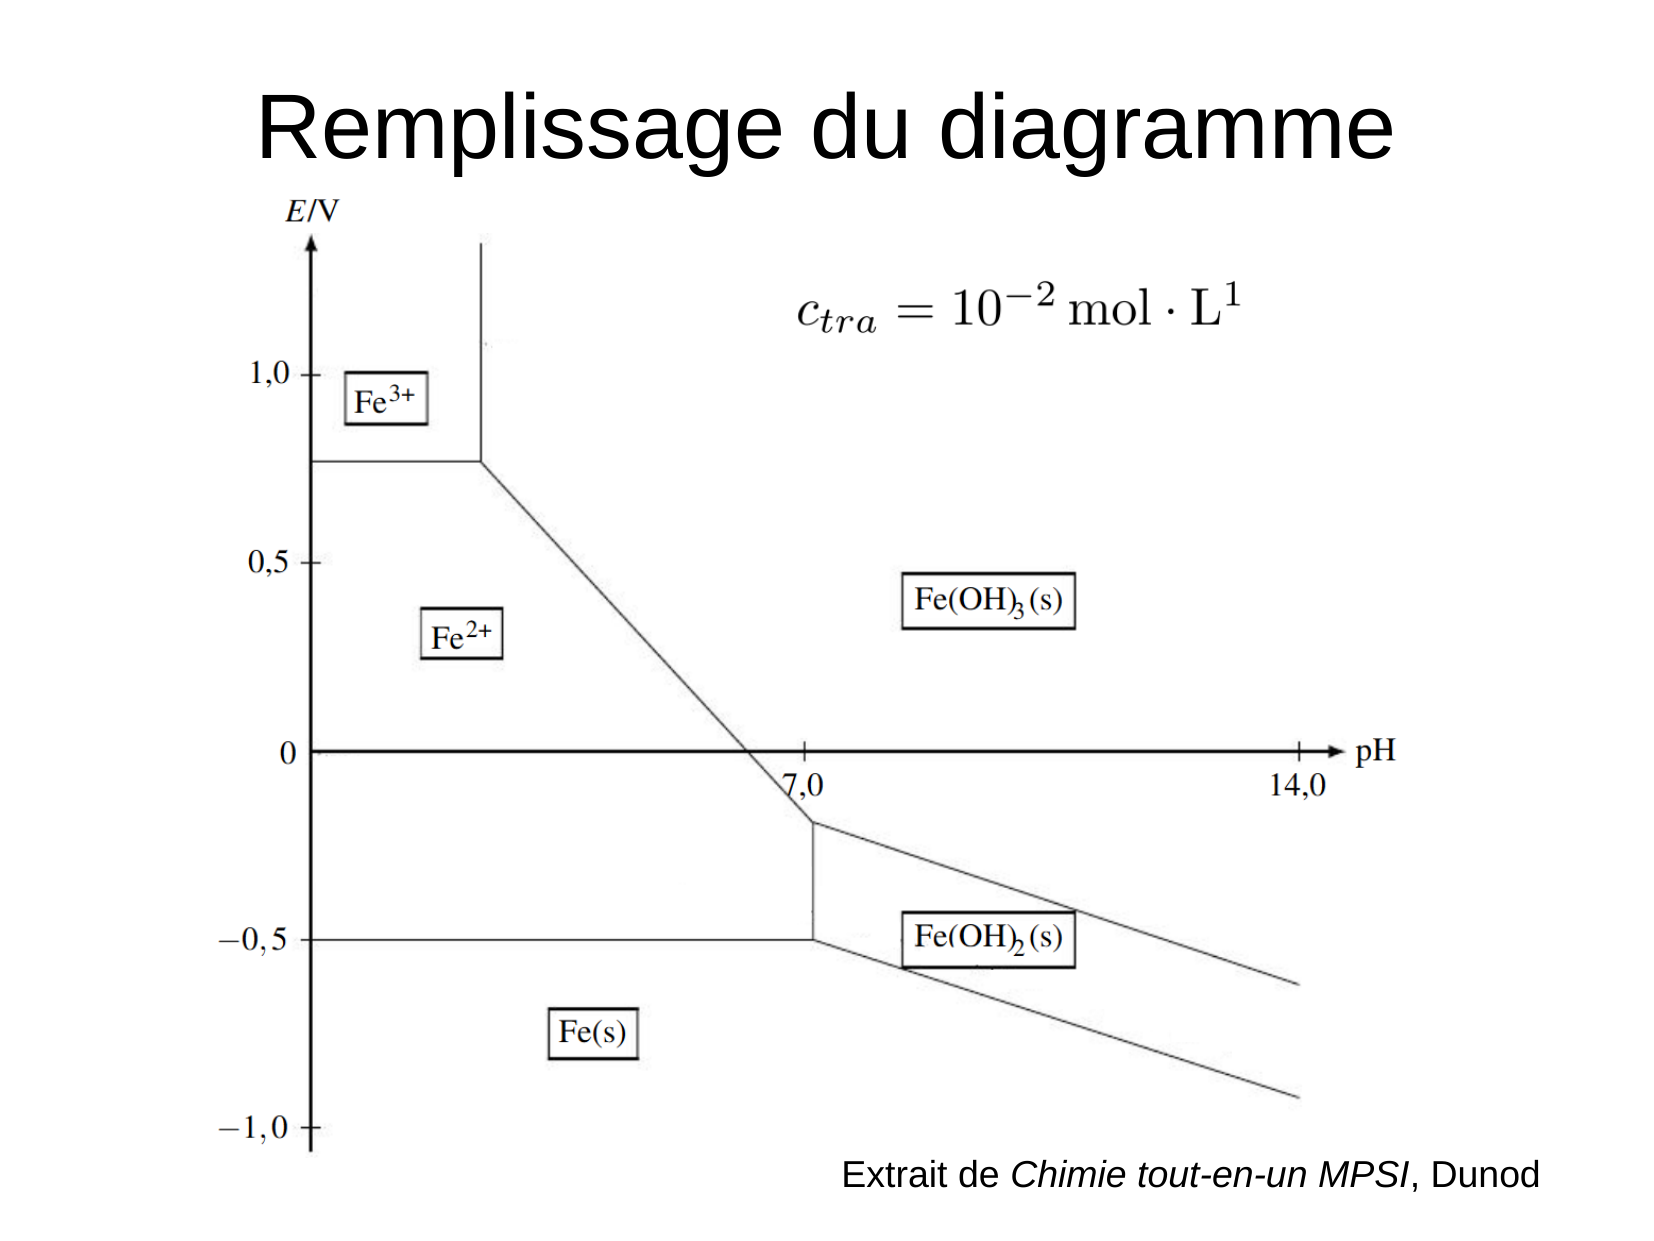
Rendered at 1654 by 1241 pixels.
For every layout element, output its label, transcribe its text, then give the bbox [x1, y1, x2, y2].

text_box Extrait de Chimie tout-en-un MPSI, Dunod [826, 1145, 1556, 1203]
picture [197, 197, 1406, 1158]
title Remplissage du diagramme [82, 23, 1571, 231]
